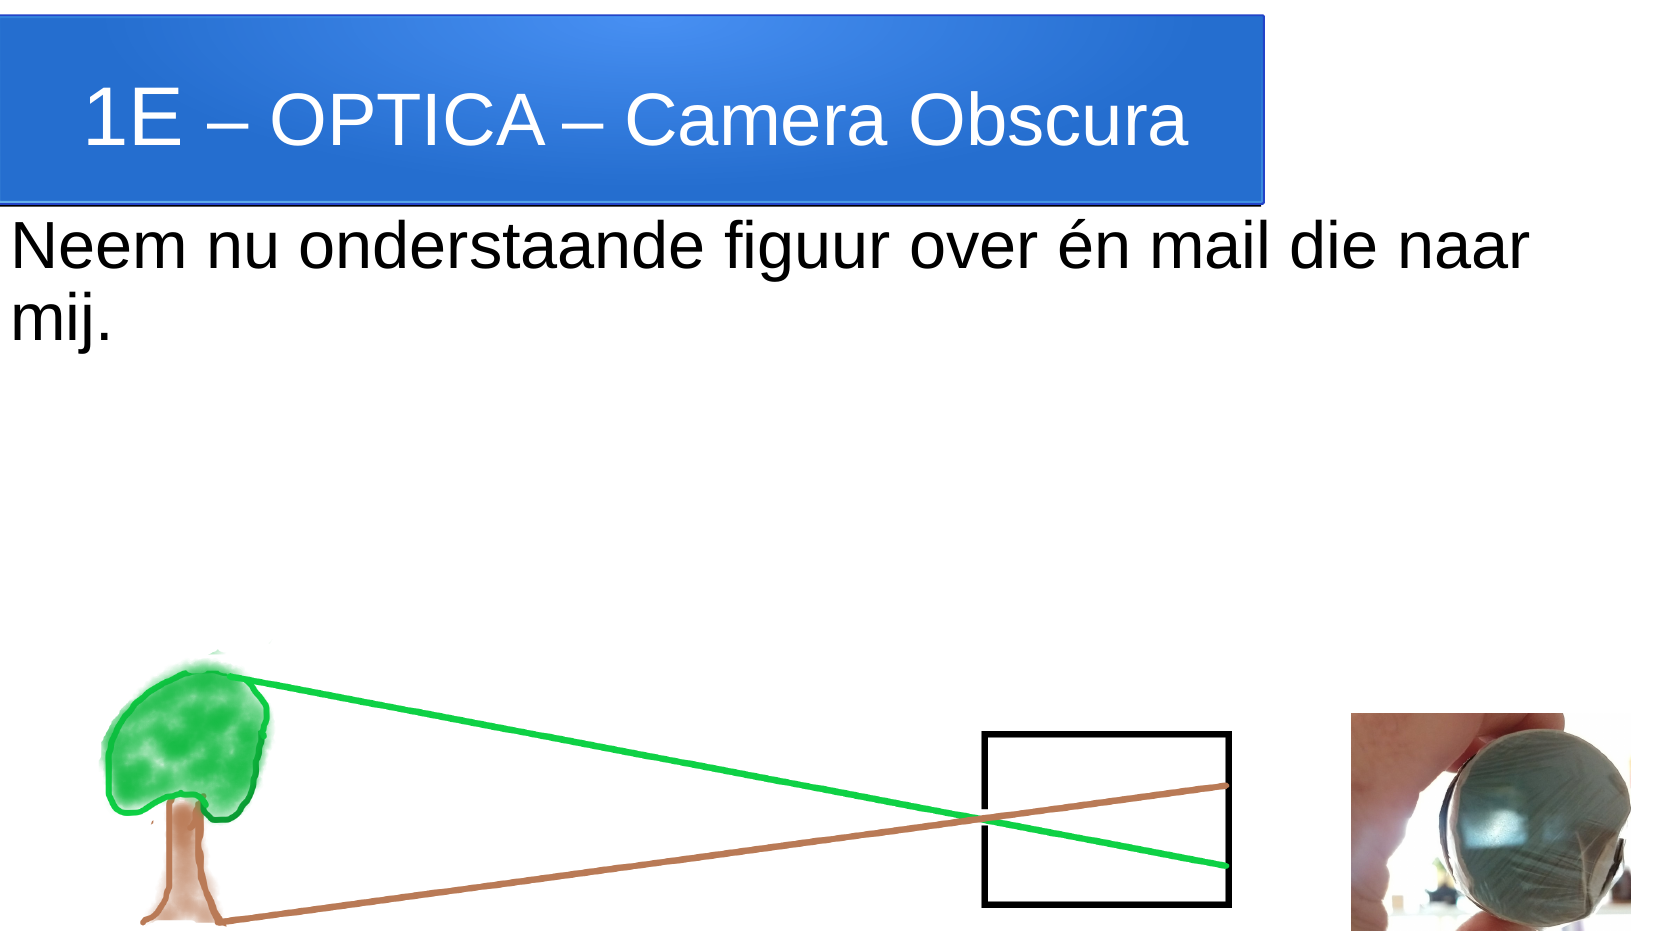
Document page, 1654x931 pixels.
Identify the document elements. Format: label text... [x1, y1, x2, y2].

picture [1351, 713, 1631, 931]
title 1E – OPTICA – Camera Obscura [82, 35, 1292, 189]
picture [35, 578, 1327, 931]
subtitle Neem nu onderstaande figuur over én mail die naar mij. [10, 210, 1631, 922]
